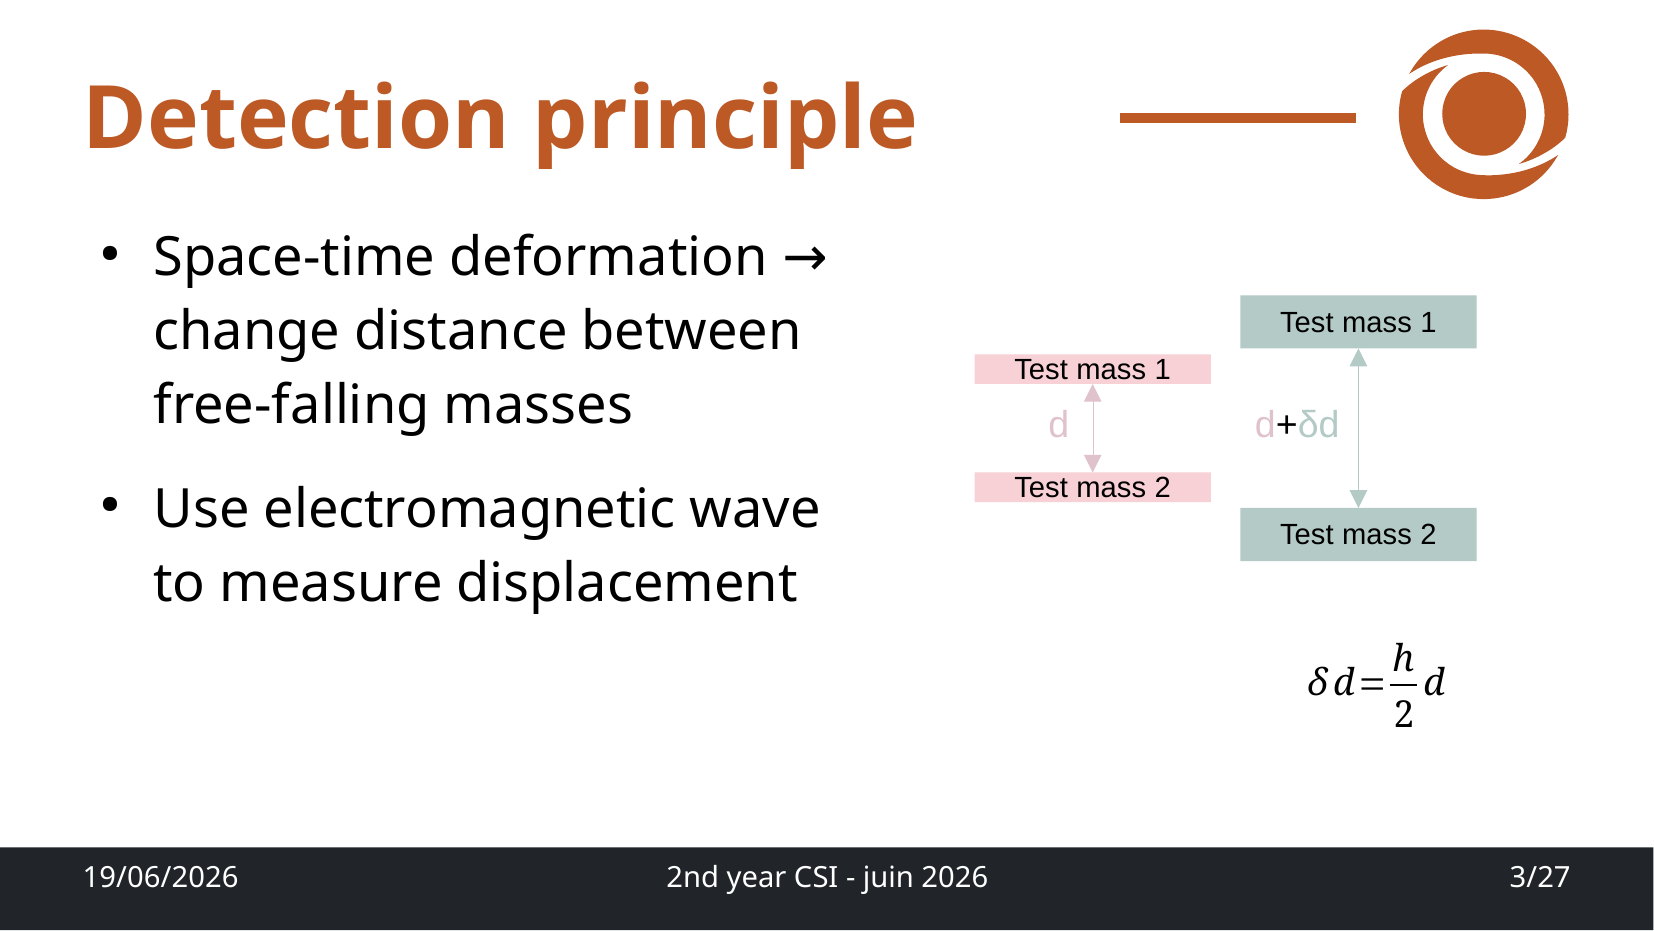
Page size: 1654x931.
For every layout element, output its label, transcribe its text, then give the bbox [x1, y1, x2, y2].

title Detection principle [82, 0, 1241, 238]
text_box Test mass 2 [974, 472, 1211, 503]
text_box Test mass 1 [974, 354, 1211, 384]
text_box d+δd [1240, 395, 1359, 462]
text_box Test mass 2 [1240, 507, 1477, 562]
text_box d [1033, 395, 1093, 453]
list Space-time deformation → change distance between free-falling masses Use electromagnetic wave to measure displacement [82, 217, 857, 758]
text_box Test mass 1 [1240, 295, 1477, 349]
chart [1298, 631, 1447, 739]
